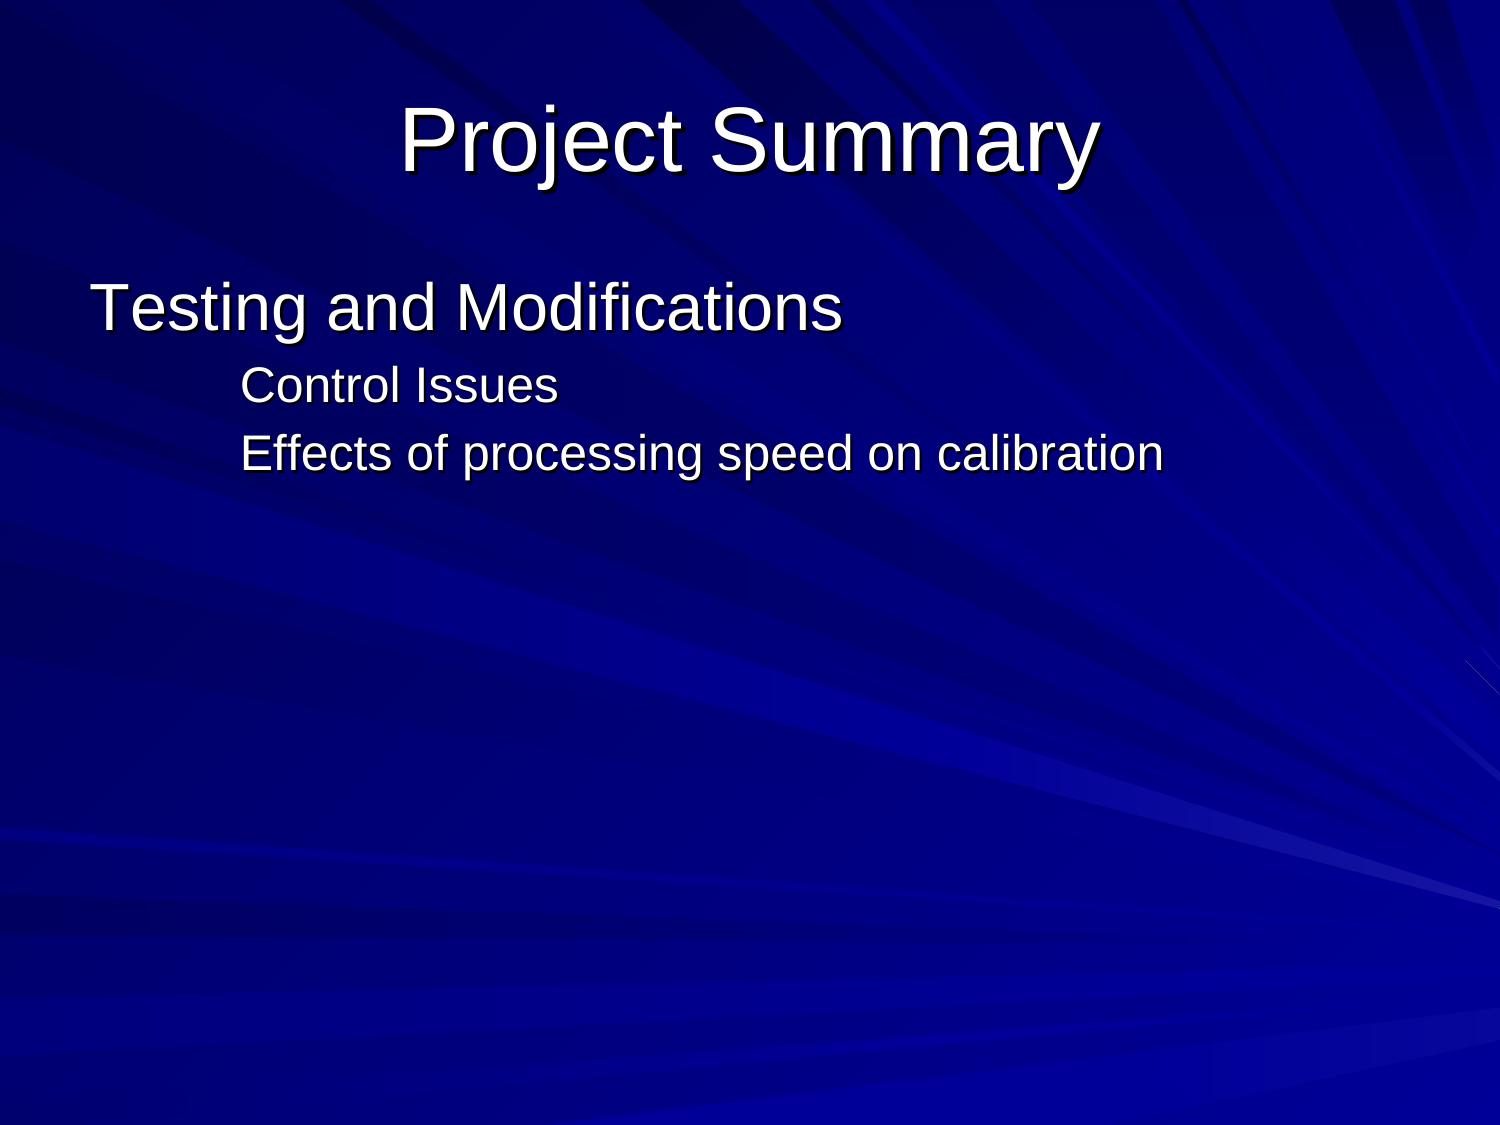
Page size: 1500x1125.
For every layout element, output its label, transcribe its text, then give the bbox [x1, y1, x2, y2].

list Testing and Modifications Control Issues Effects of processing speed on calibration [75, 262, 1426, 1006]
title Project Summary [75, 45, 1426, 234]
